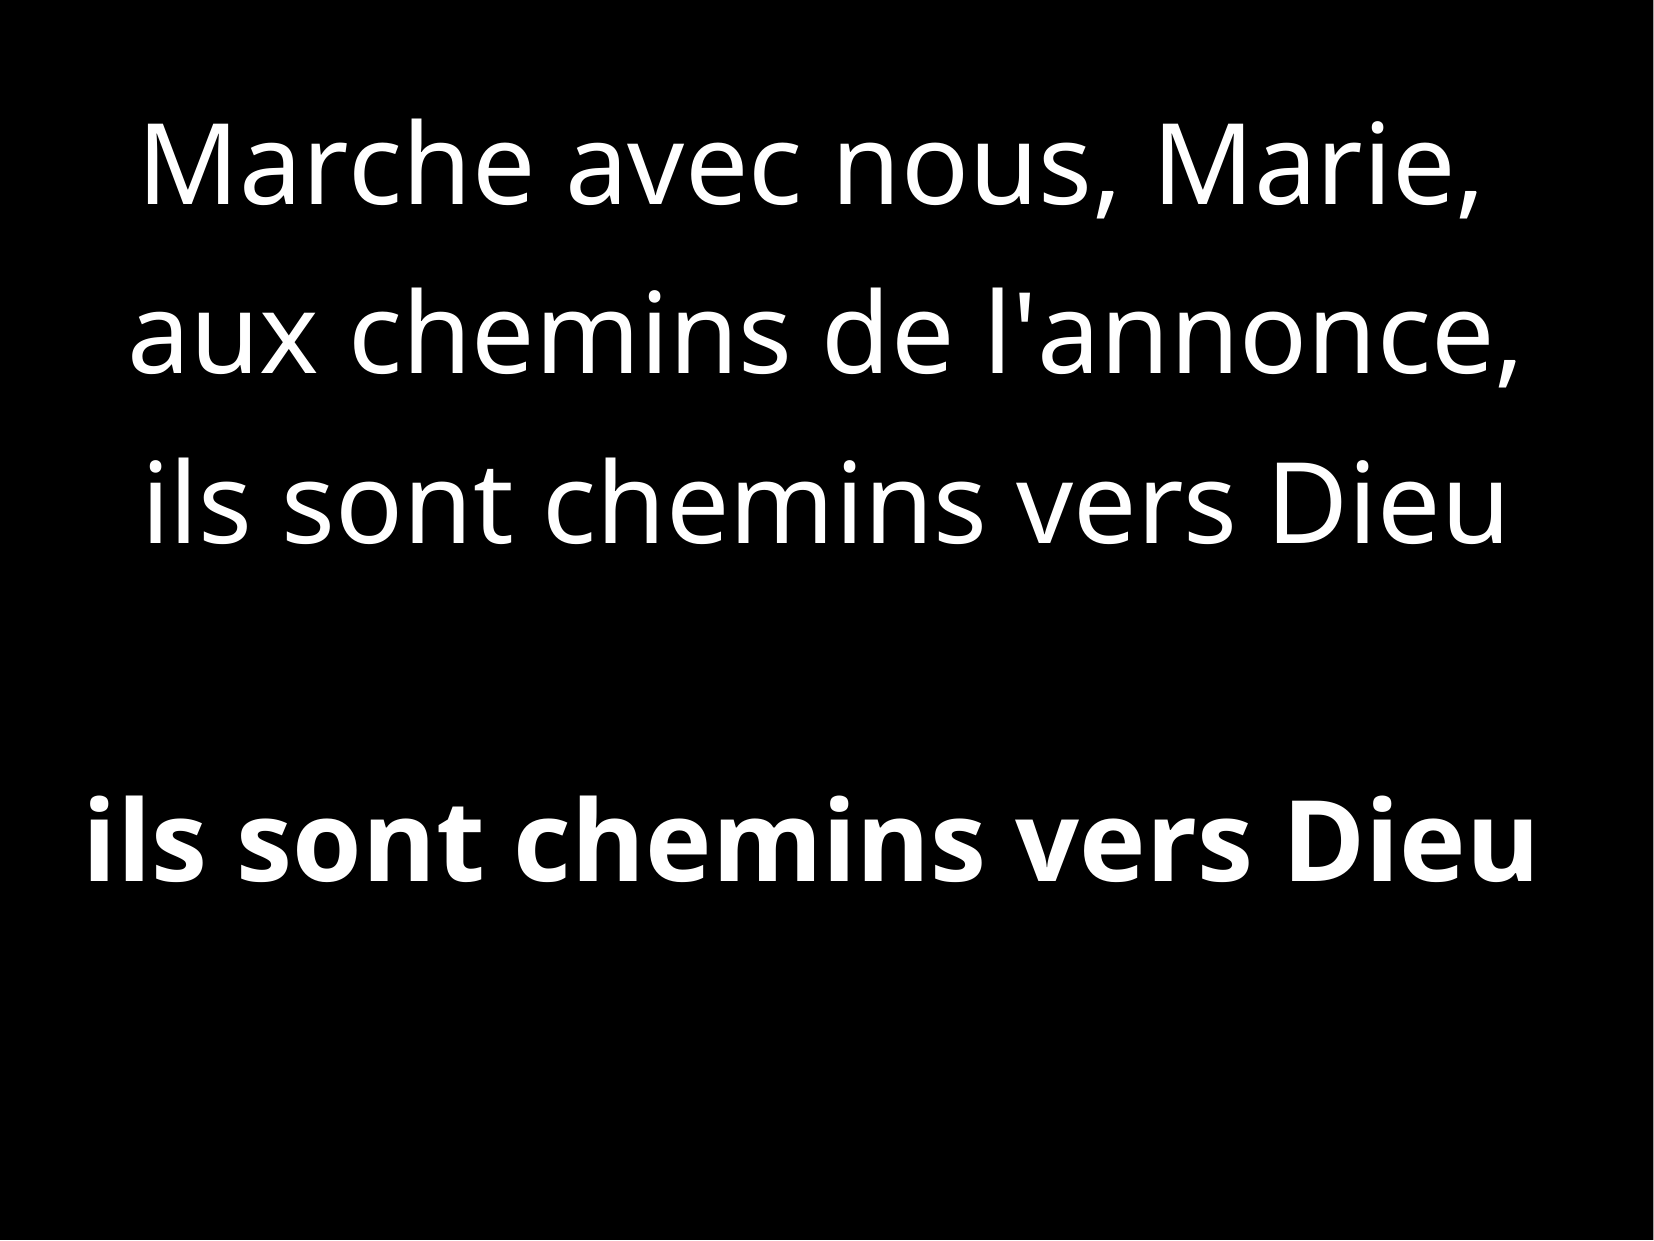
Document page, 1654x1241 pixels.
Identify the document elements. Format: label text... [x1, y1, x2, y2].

list Marche avec nous, Marie, aux chemins de l'annonce, ils sont chemins vers Dieu ils sont chemins vers Dieu [0, 24, 1654, 1034]
